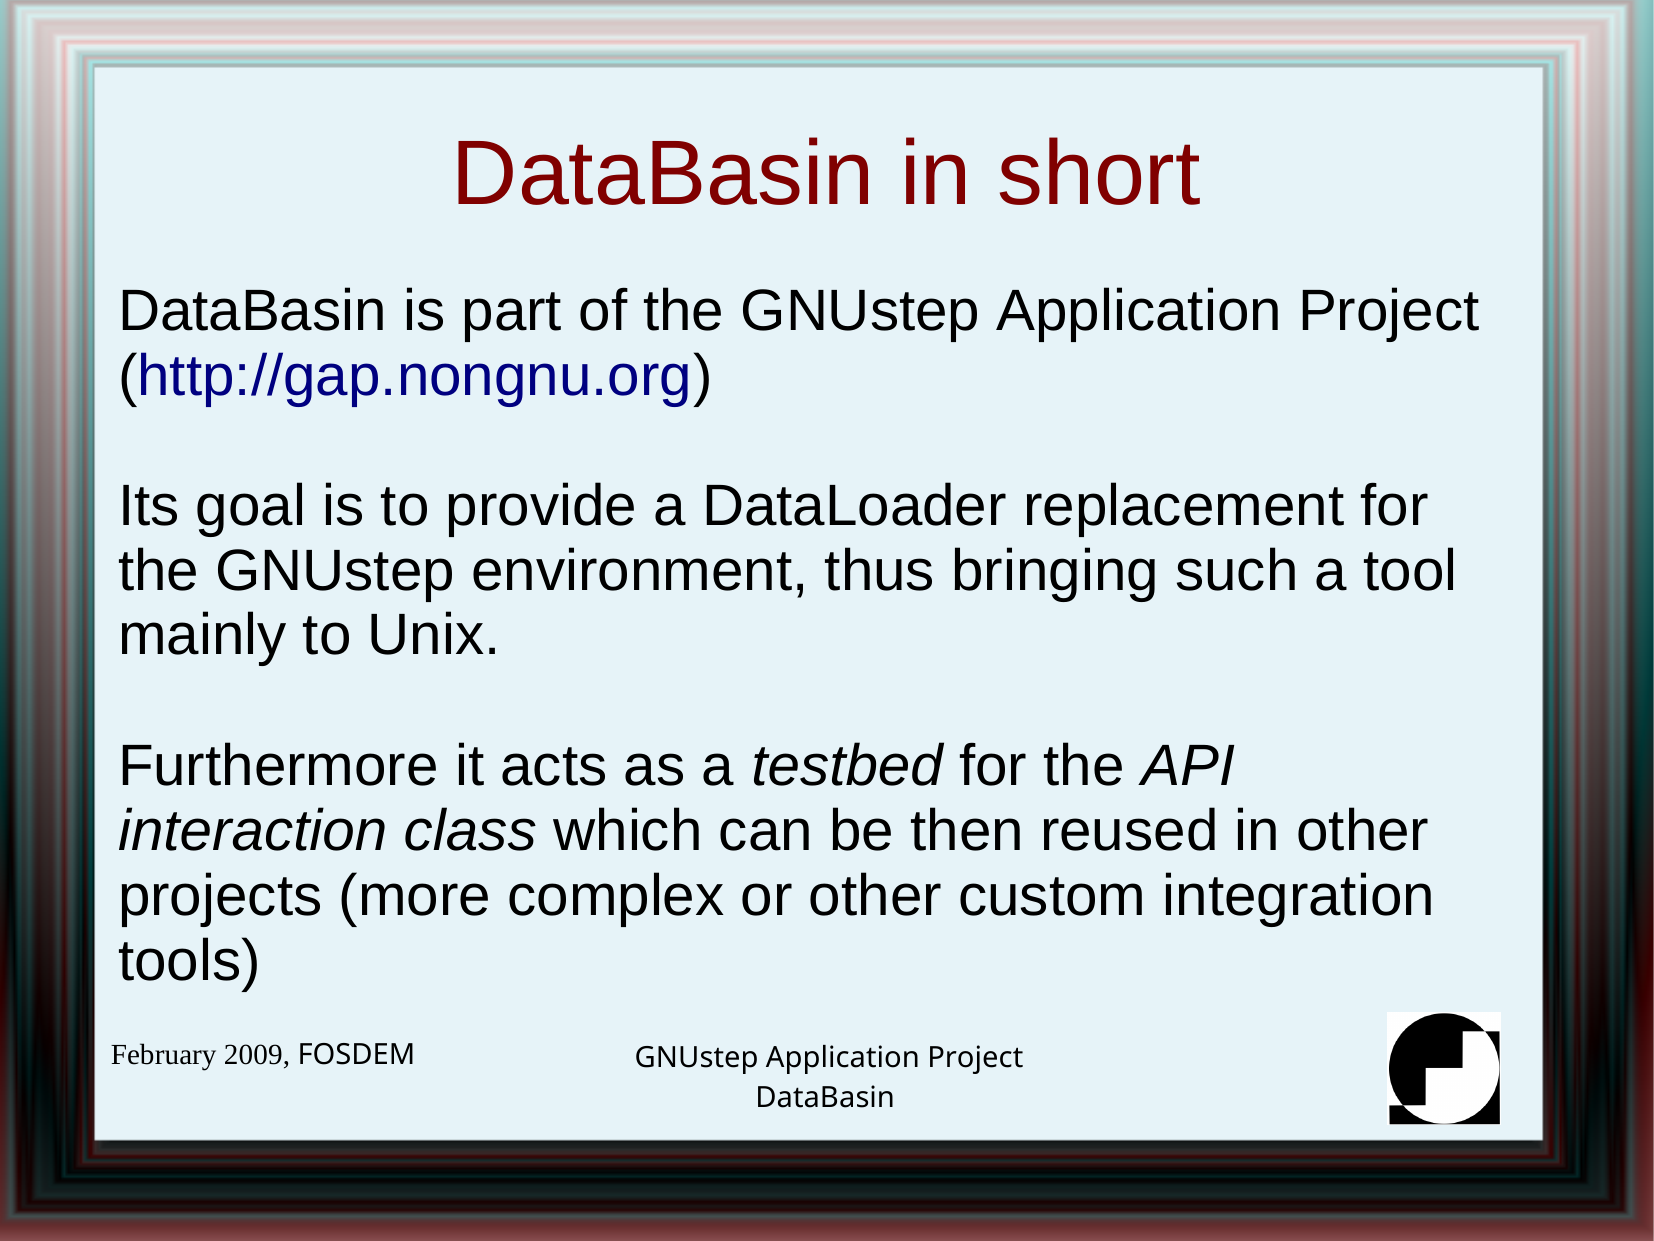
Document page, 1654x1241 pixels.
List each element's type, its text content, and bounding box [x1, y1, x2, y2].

picture [0, 0, 1654, 1241]
subtitle DataBasin is part of the GNUstep Application Project (http://gap.nongnu.org) Its goal is to provide a DataLoader replacement for the GNUstep environment, thus bringing such a tool mainly to Unix. Furthermore it acts as a testbed for the API interaction class which can be then reused in other projects (more complex or other custom integration tools) [118, 277, 1506, 993]
title DataBasin in short [118, 95, 1536, 250]
